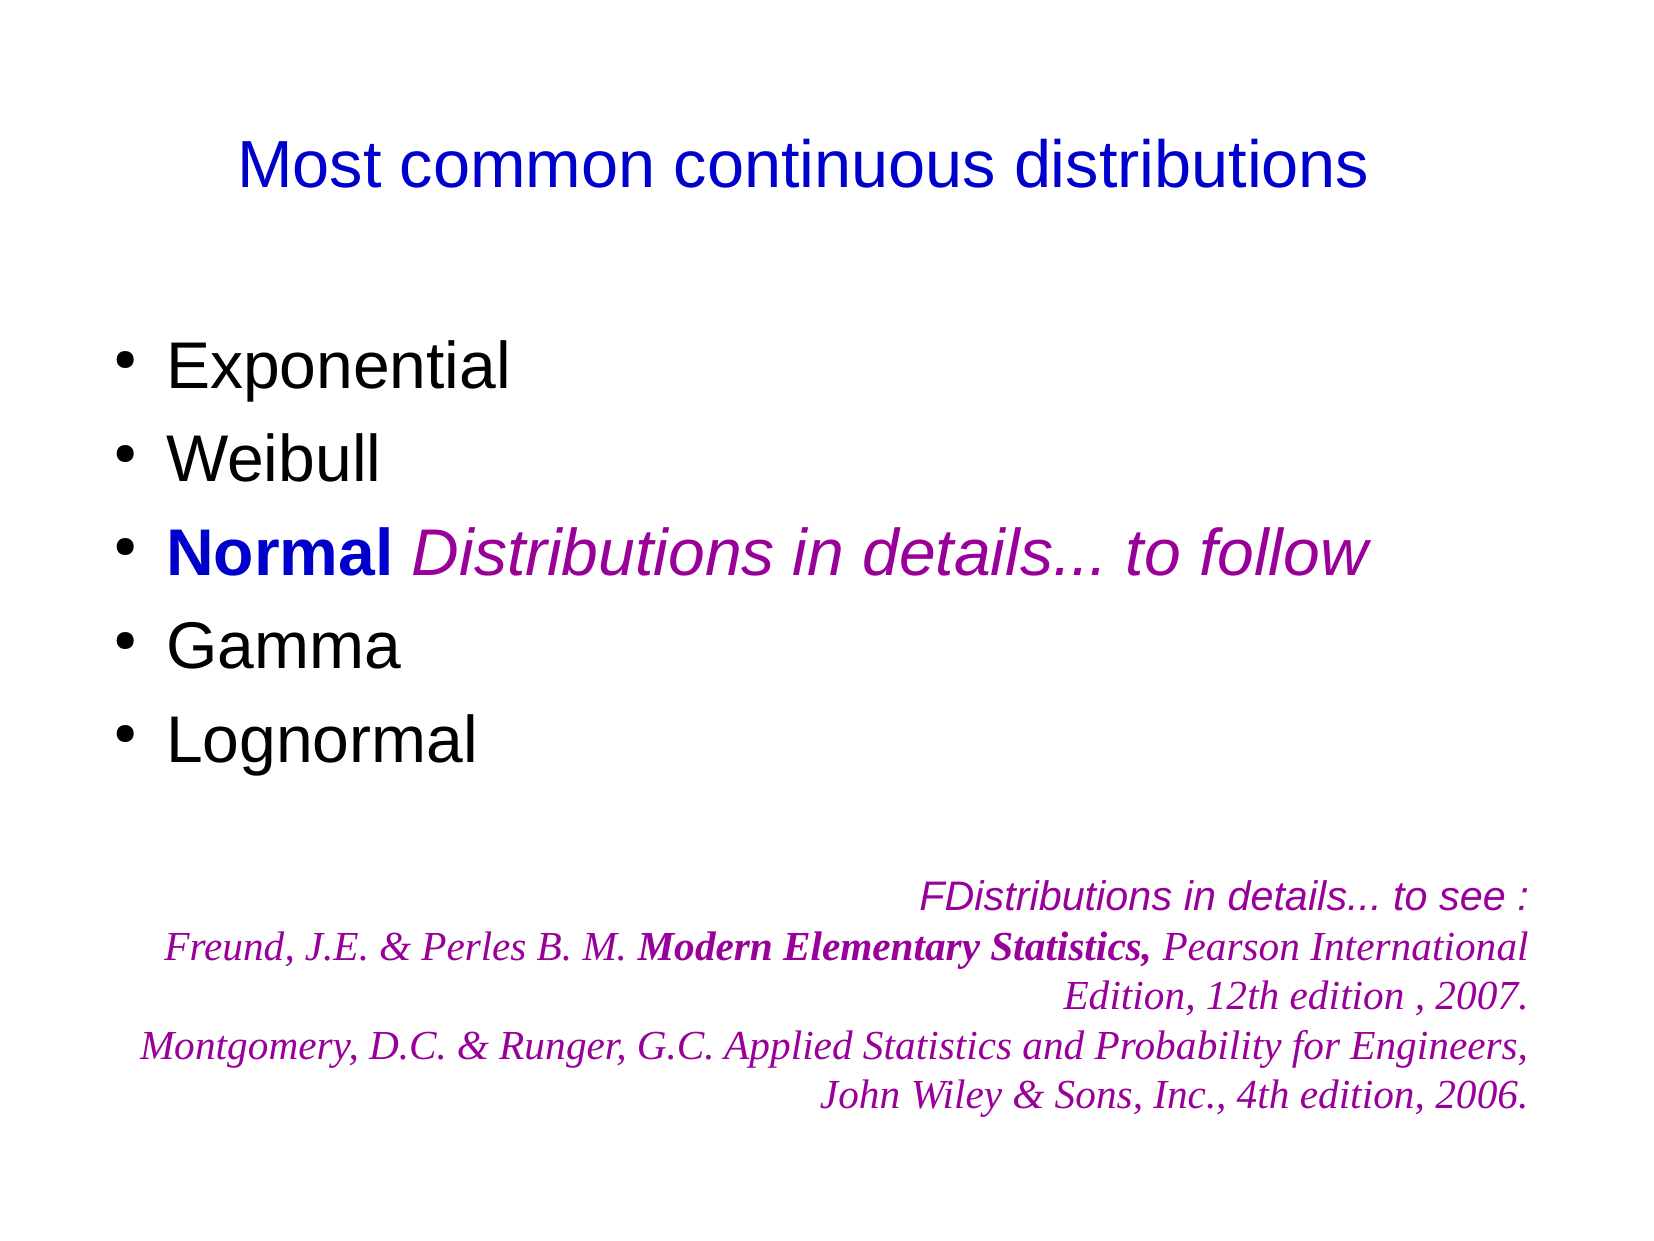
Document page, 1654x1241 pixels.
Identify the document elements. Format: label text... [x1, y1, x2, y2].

list Exponential Weibull Normal Distributions in details... to follow Gamma Lognormal FDistributions in details... to see : Freund, J.E. & Perles B. M. Modern Elementary Statistics, Pearson International Edition, 12th edition , 2007. Montgomery, D.C. & Runger, G.C. Applied Statistics and Probability for Engineers, John Wiley & Sons, Inc., 4th edition, 2006. [81, 314, 1544, 1133]
title Most common continuous distributions [81, 113, 1545, 268]
